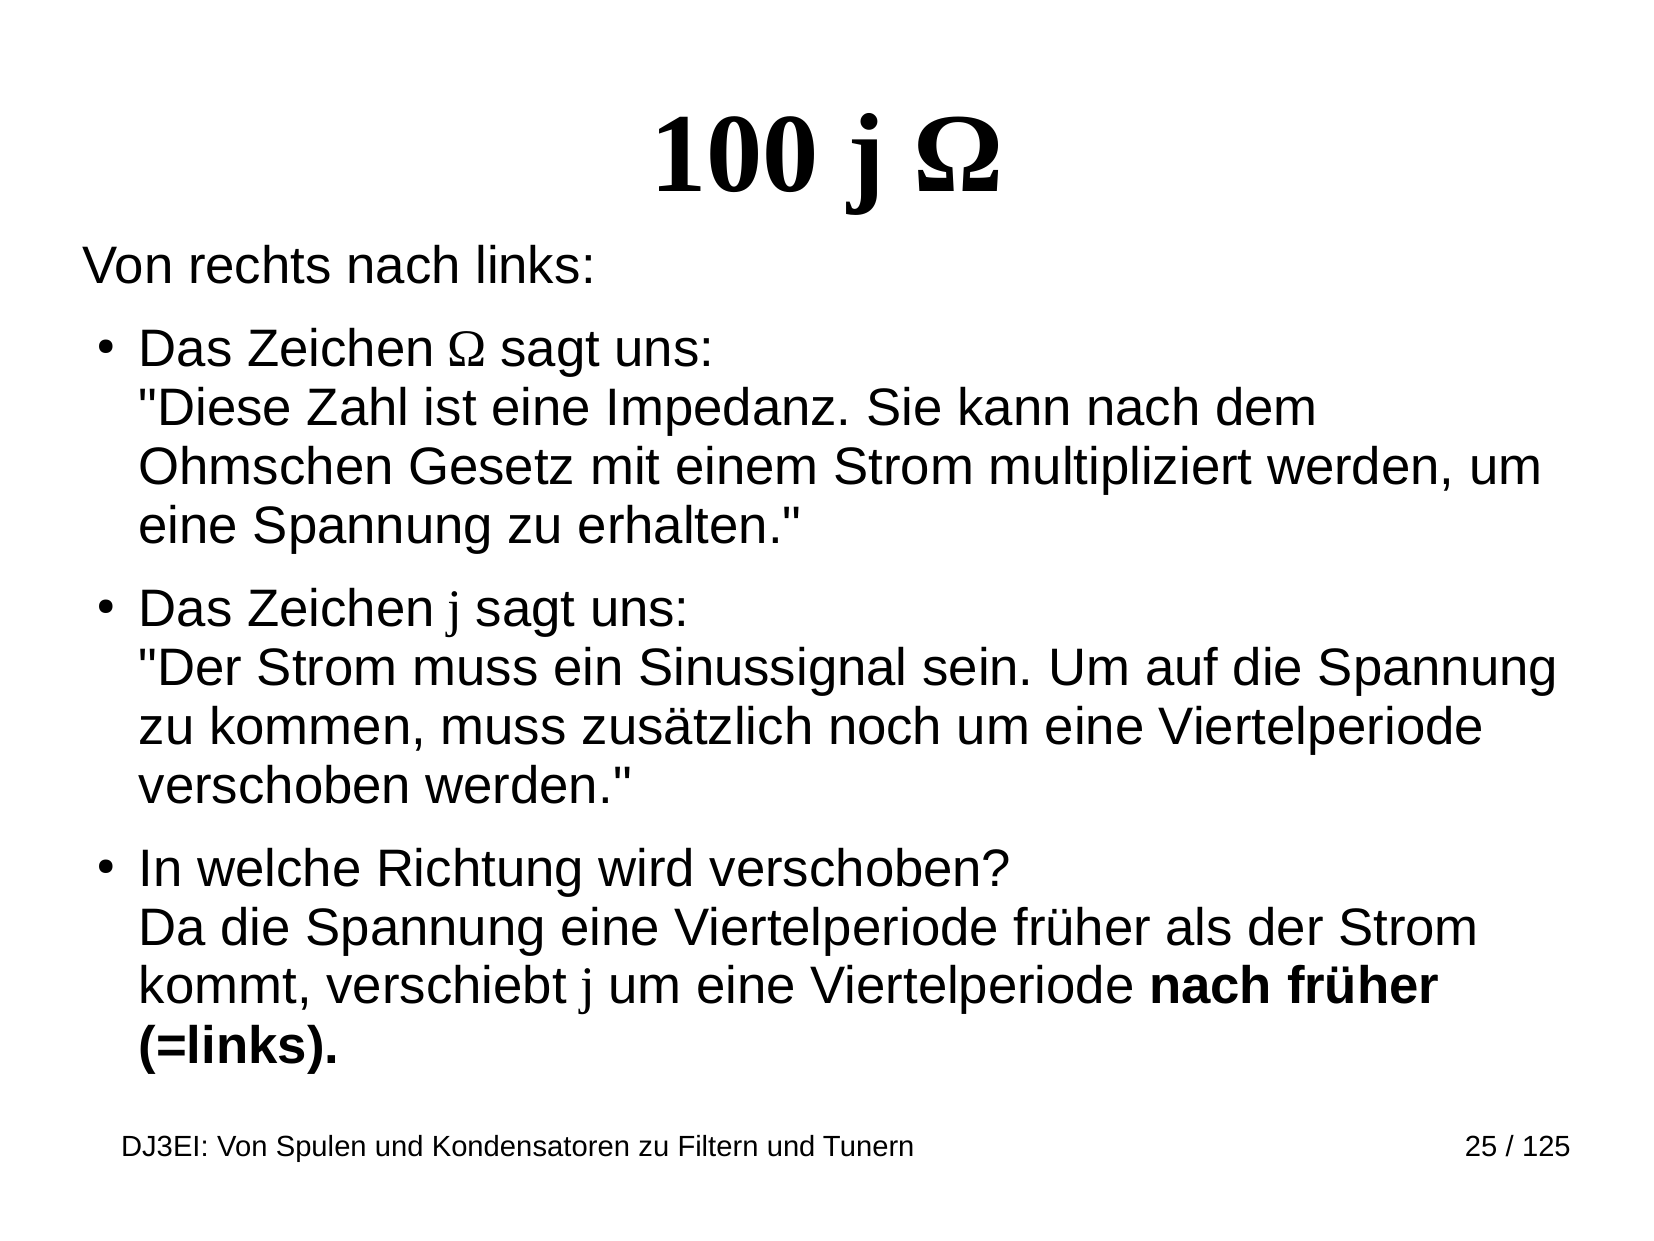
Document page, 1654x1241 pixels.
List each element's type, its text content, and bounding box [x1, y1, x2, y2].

list Von rechts nach links: Das Zeichen Ω sagt uns: "Diese Zahl ist eine Impedanz. Sie kann nach dem Ohmschen Gesetz mit einem Strom multipliziert werden, um eine Spannung zu erhalten." Das Zeichen j sagt uns: "Der Strom muss ein Sinussignal sein. Um auf die Spannung zu kommen, muss zusätzlich noch um eine Viertelperiode verschoben werden." In welche Richtung wird verschoben? Da die Spannung eine Viertelperiode früher als der Strom kommt, verschiebt j um eine Viertelperiode nach früher (=links). [82, 236, 1571, 1079]
title 100 j Ω [82, 49, 1571, 236]
